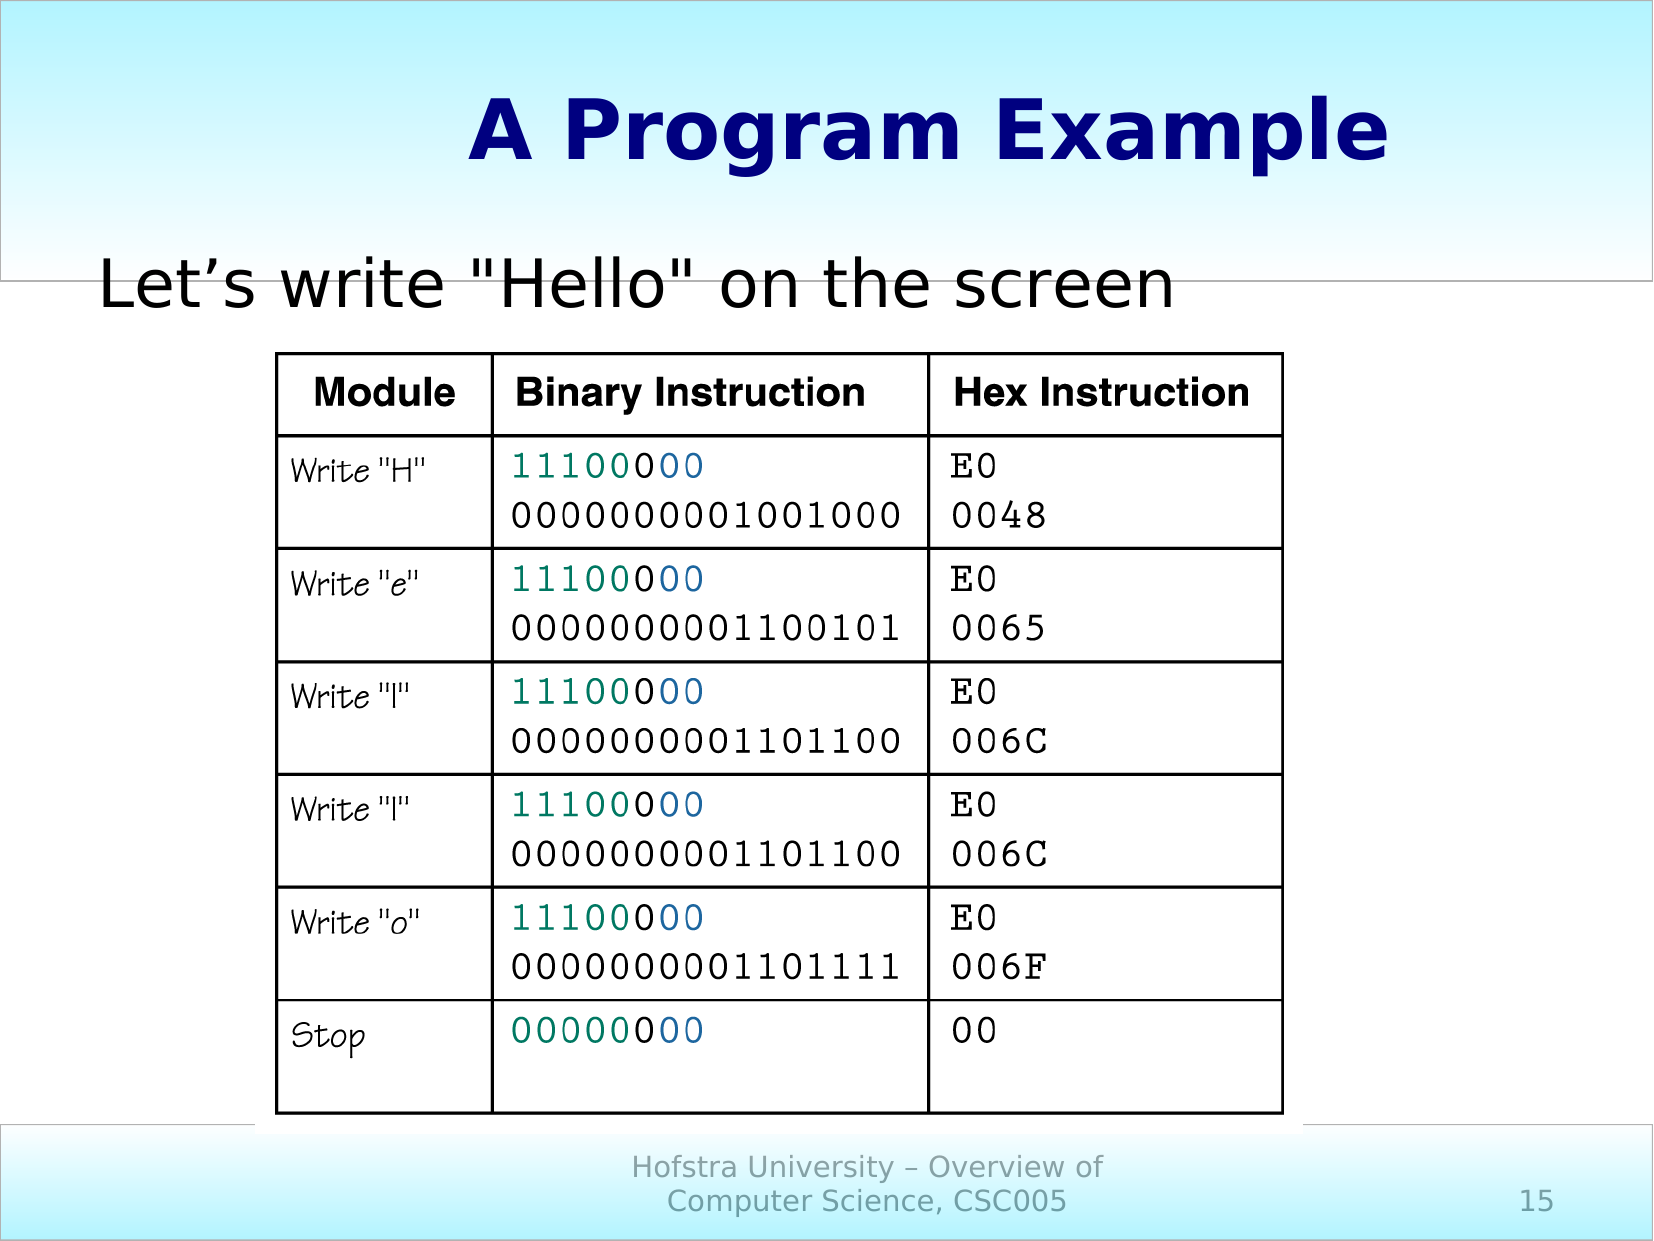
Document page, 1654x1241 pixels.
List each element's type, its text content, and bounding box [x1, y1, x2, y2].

picture [255, 332, 1303, 1134]
list Let’s write "Hello" on the screen [82, 238, 1571, 556]
title A Program Example [247, 27, 1612, 235]
